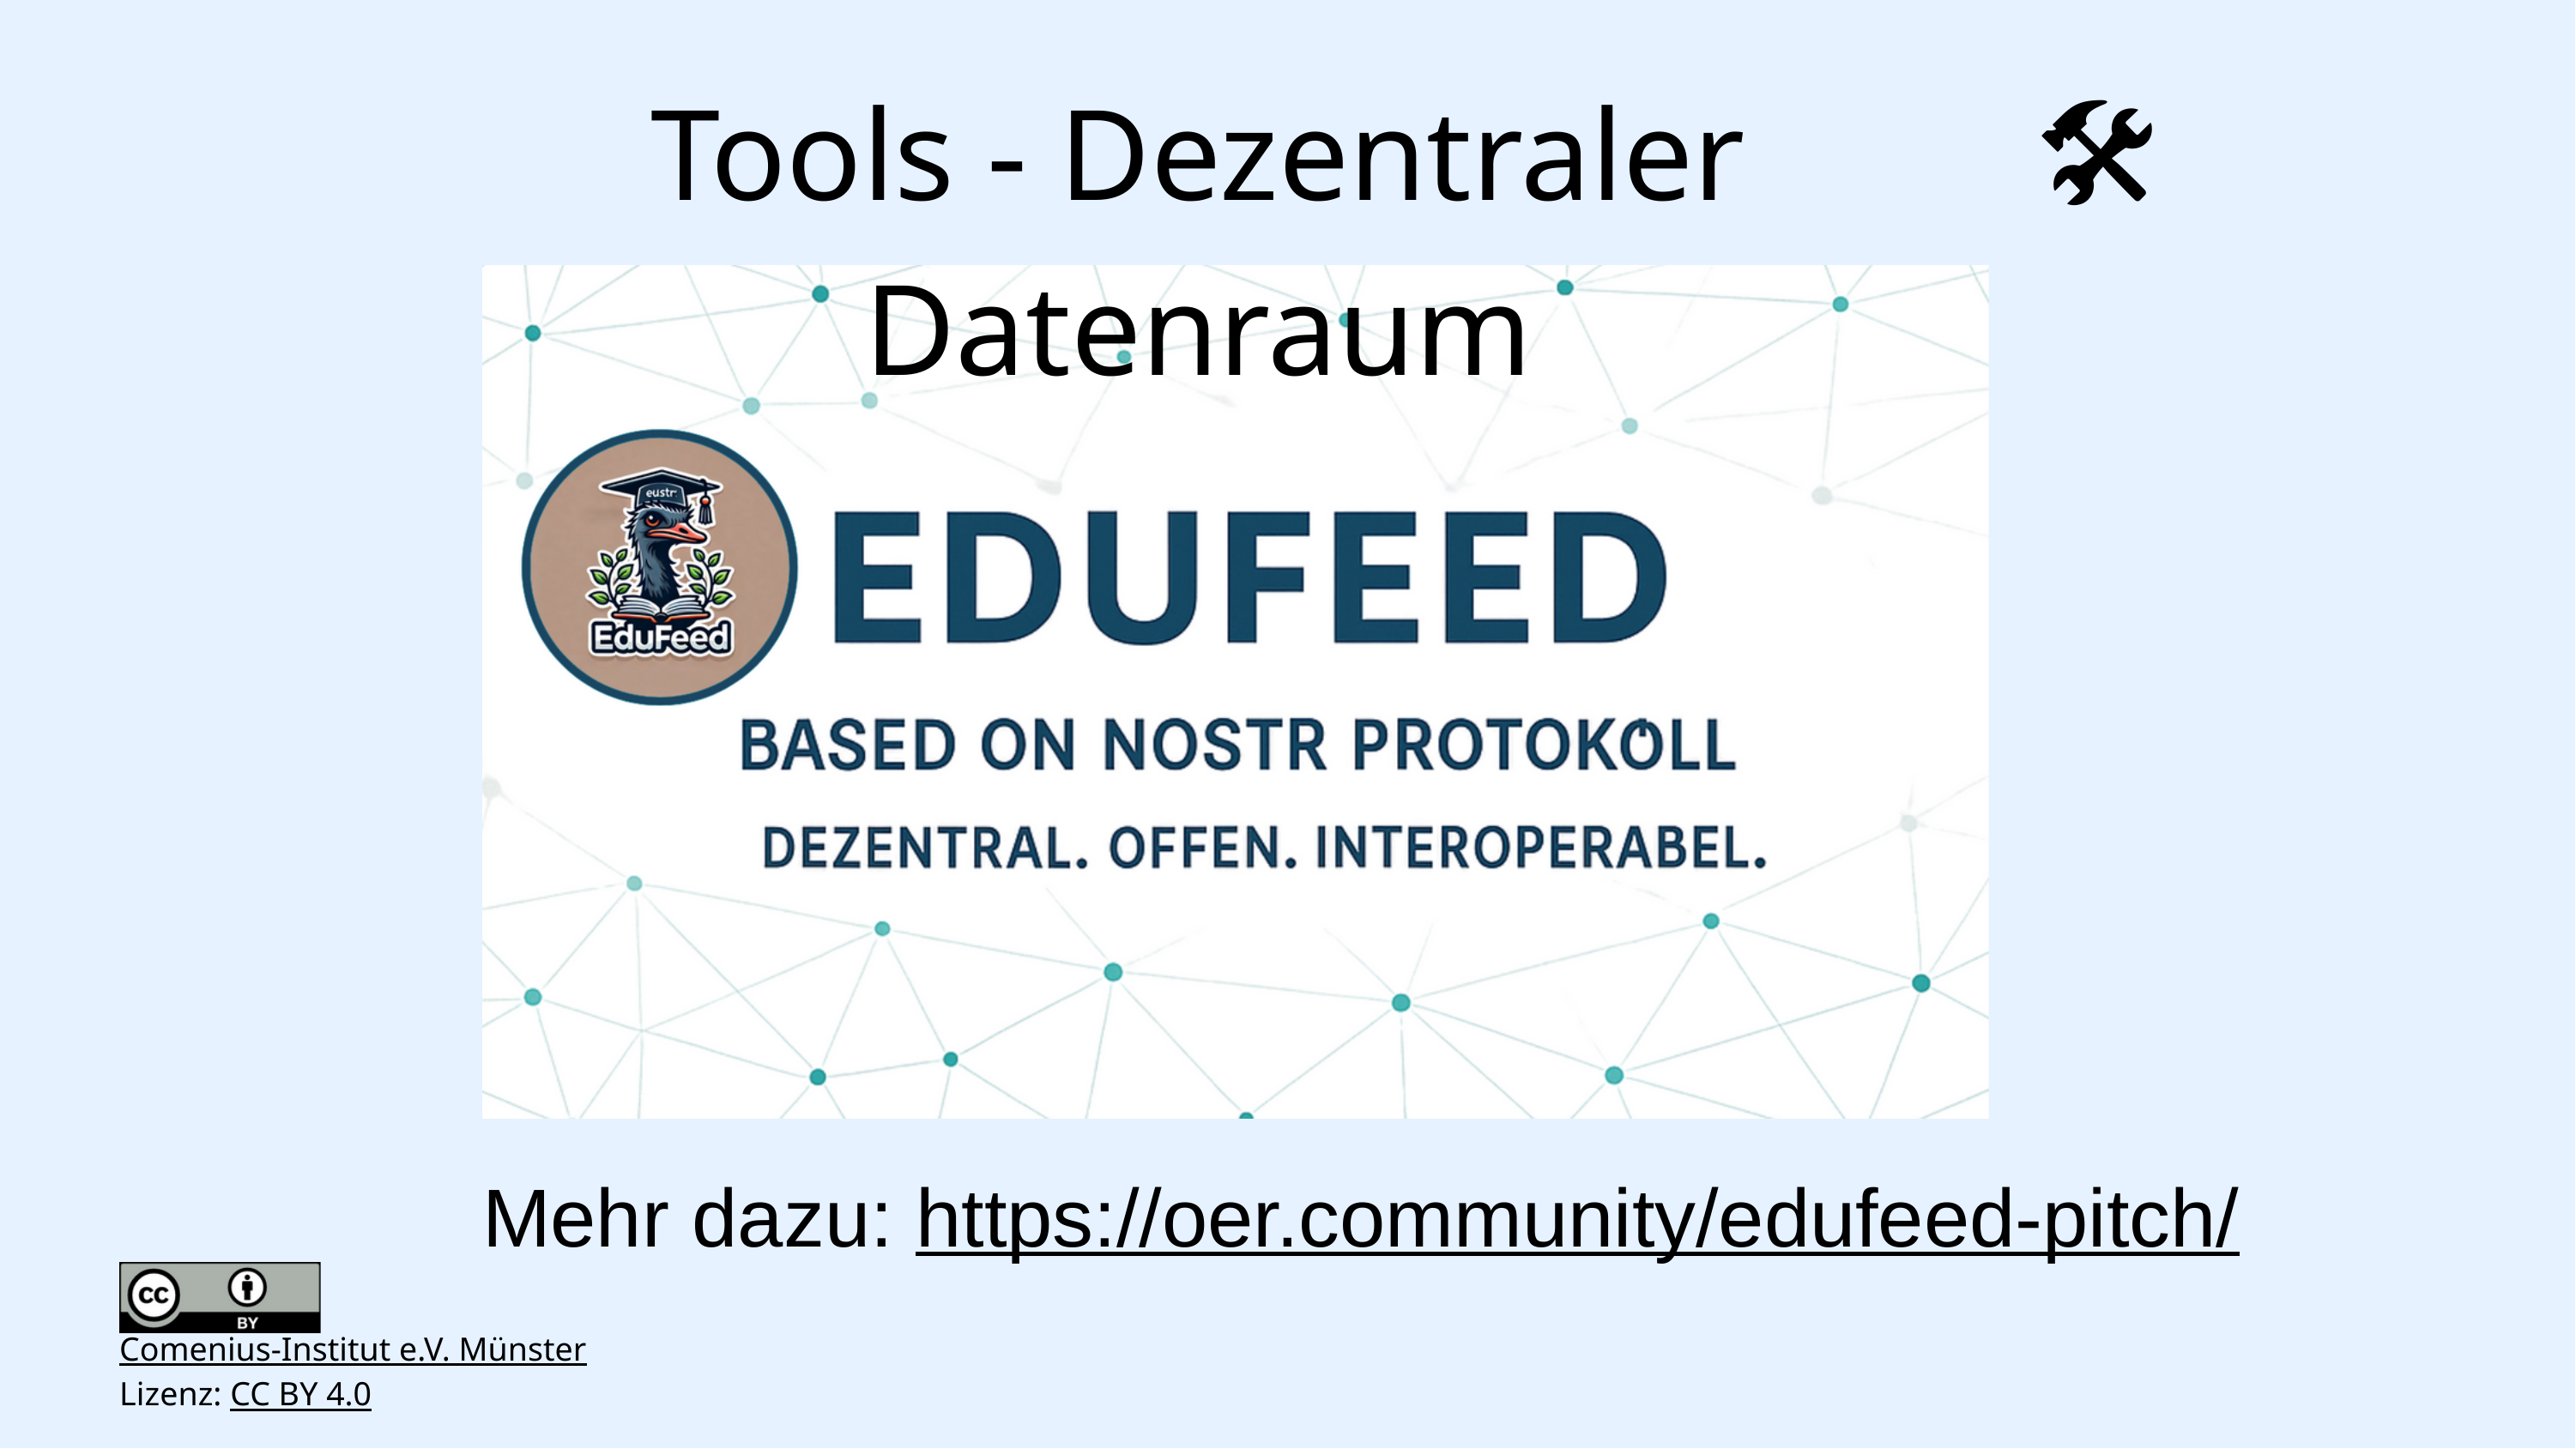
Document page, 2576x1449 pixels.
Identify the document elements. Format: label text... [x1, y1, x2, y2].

text_box Comenius-Institut e.V. Münster Lizenz: CC BY 4.0 [119, 1327, 1378, 1416]
text_box [482, 265, 1989, 1119]
text_box [119, 1262, 321, 1327]
text_box 🛠️ [2011, 48, 2183, 220]
text_box Tools - Dezentraler Datenraum [320, 50, 2011, 220]
text_box Mehr dazu: https://oer.community/edufeed-pitch/ [482, 1148, 2266, 1263]
